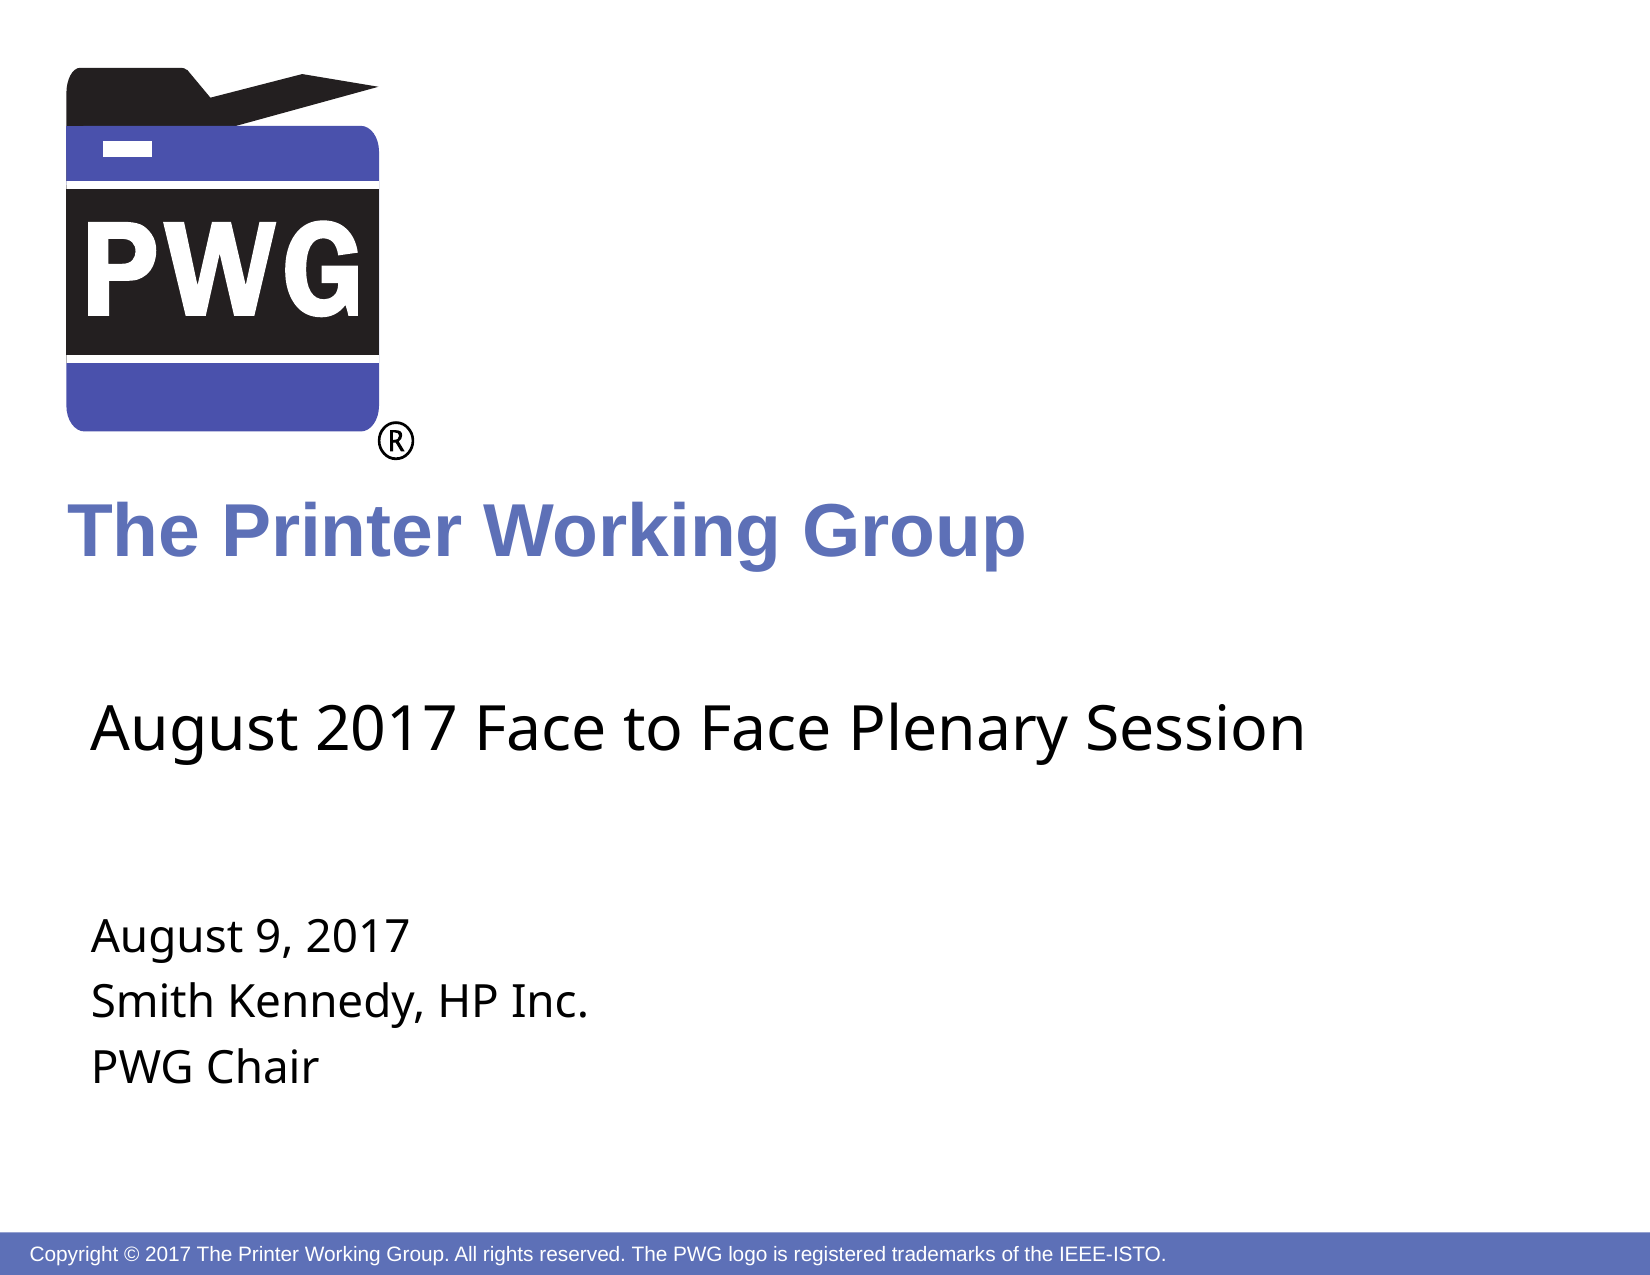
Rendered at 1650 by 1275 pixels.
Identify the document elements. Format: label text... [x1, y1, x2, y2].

title August 2017 Face to Face Plenary Session [82, 679, 1584, 799]
subtitle August 9, 2017 Smith Kennedy, HP Inc. PWG Chair [82, 832, 1568, 1233]
